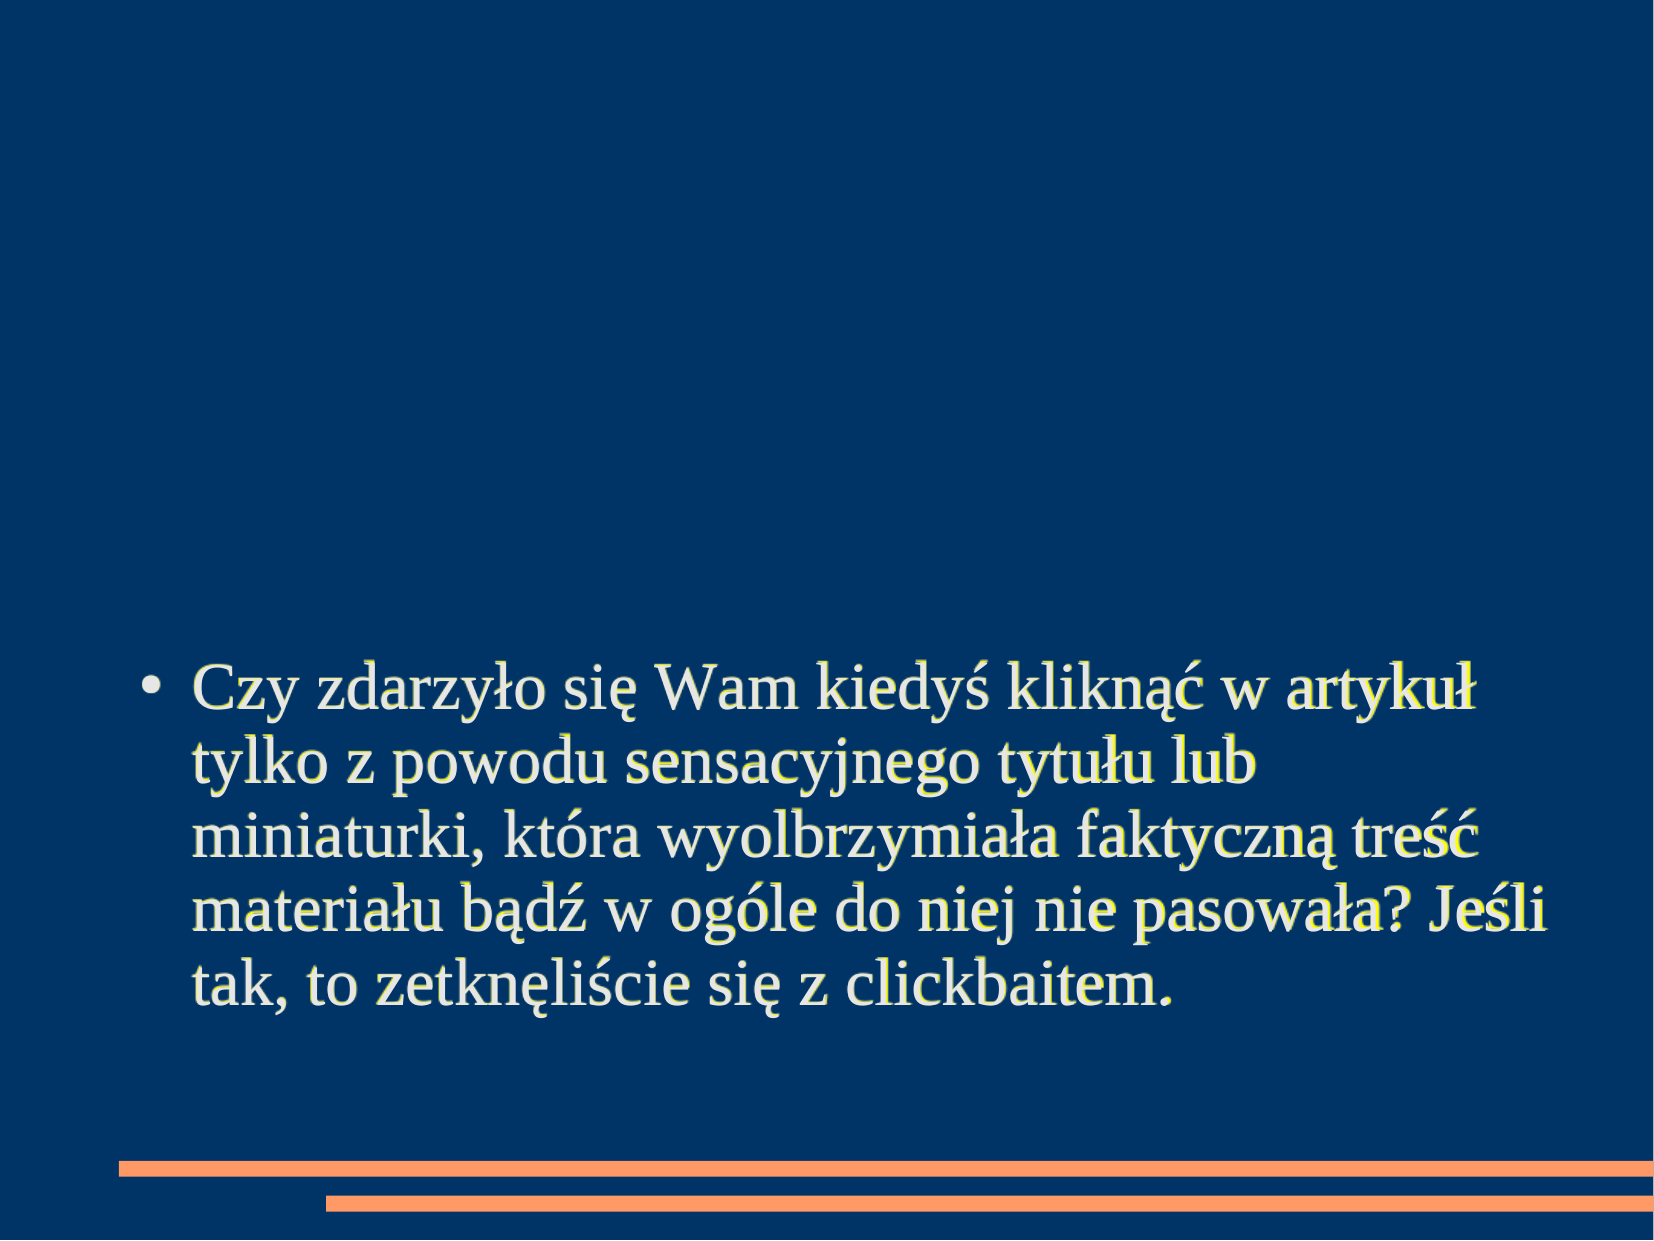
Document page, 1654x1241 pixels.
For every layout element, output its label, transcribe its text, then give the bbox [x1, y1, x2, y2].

list Czy zdarzyło się Wam kiedyś kliknąć w artykuł tylko z powodu sensacyjnego tytułu lub miniaturki, która wyolbrzymiała faktyczną treść materiału bądź w ogóle do niej nie pasowała? Jeśli tak, to zetknęliście się z clickbaitem. [121, 649, 1561, 1241]
